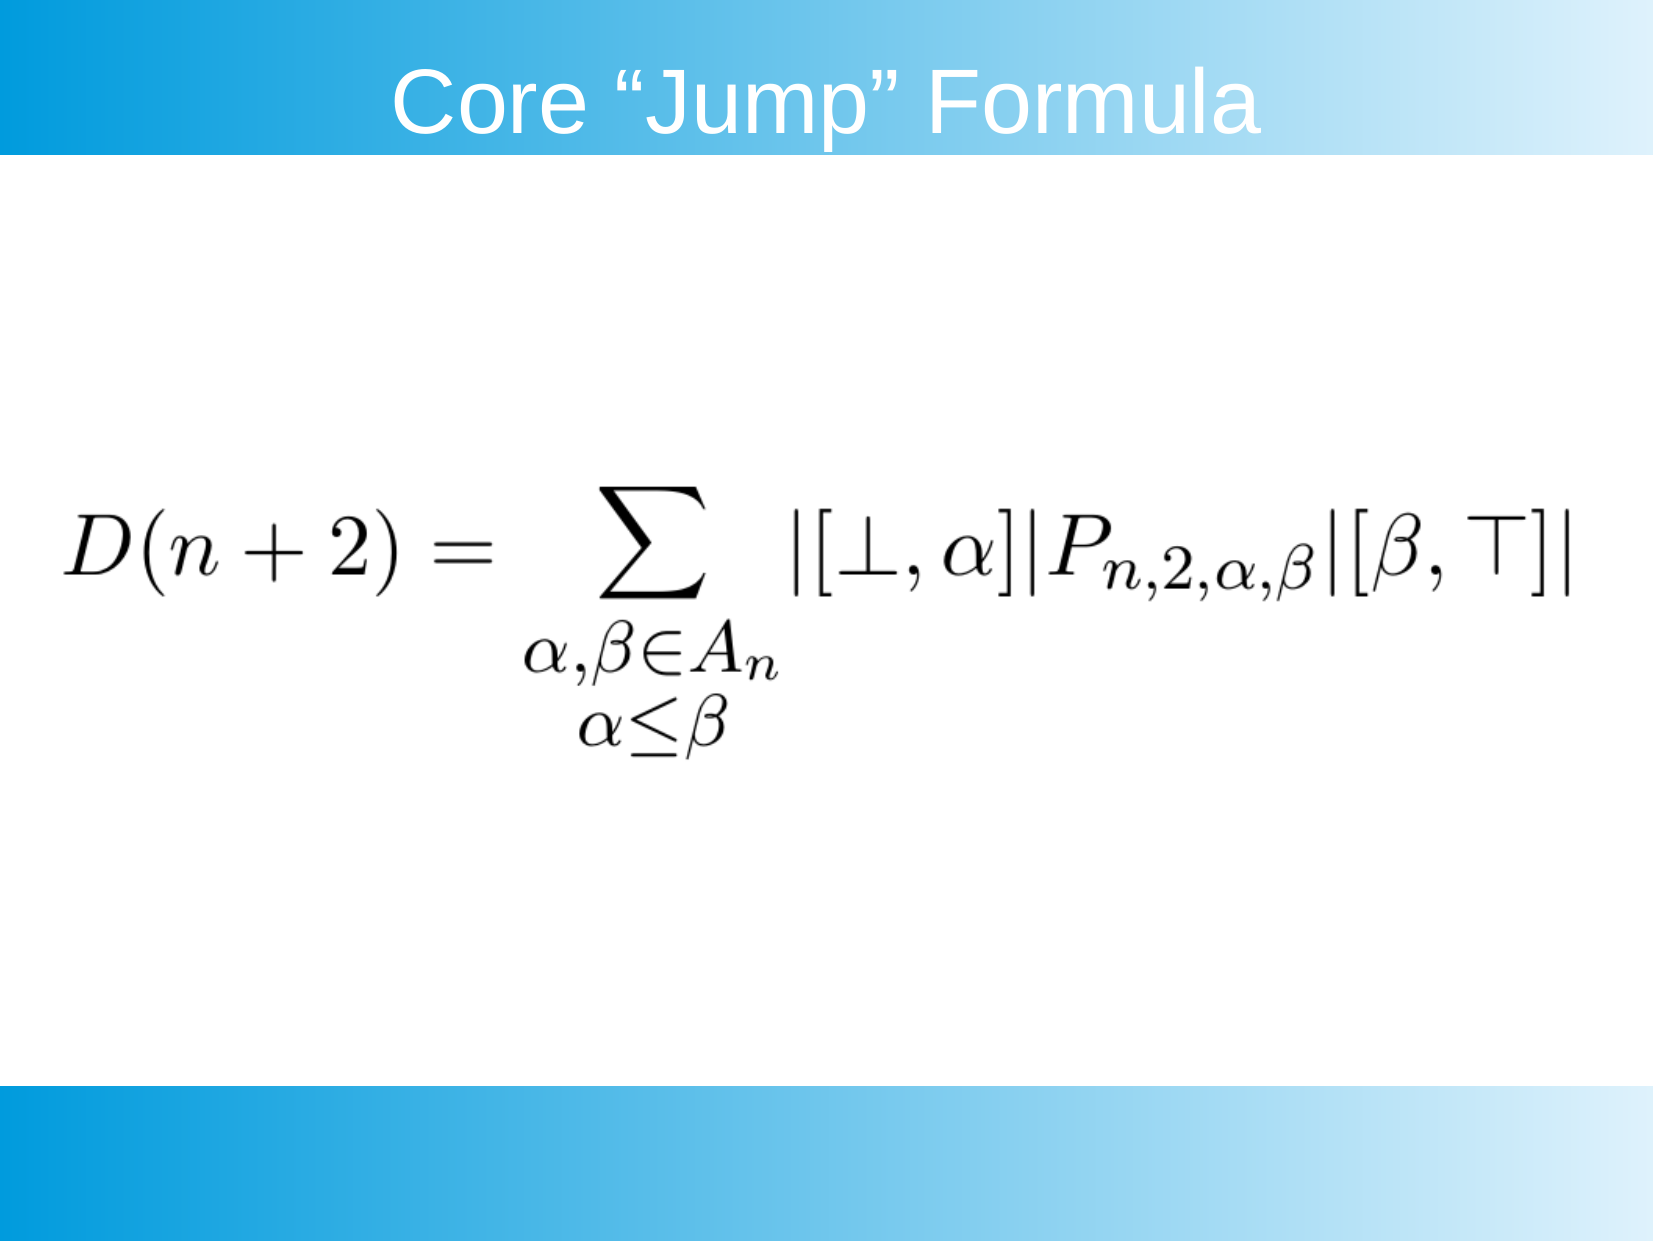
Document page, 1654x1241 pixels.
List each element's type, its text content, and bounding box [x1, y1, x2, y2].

picture [45, 462, 1588, 781]
title Core “Jump” Formula [82, 49, 1571, 155]
